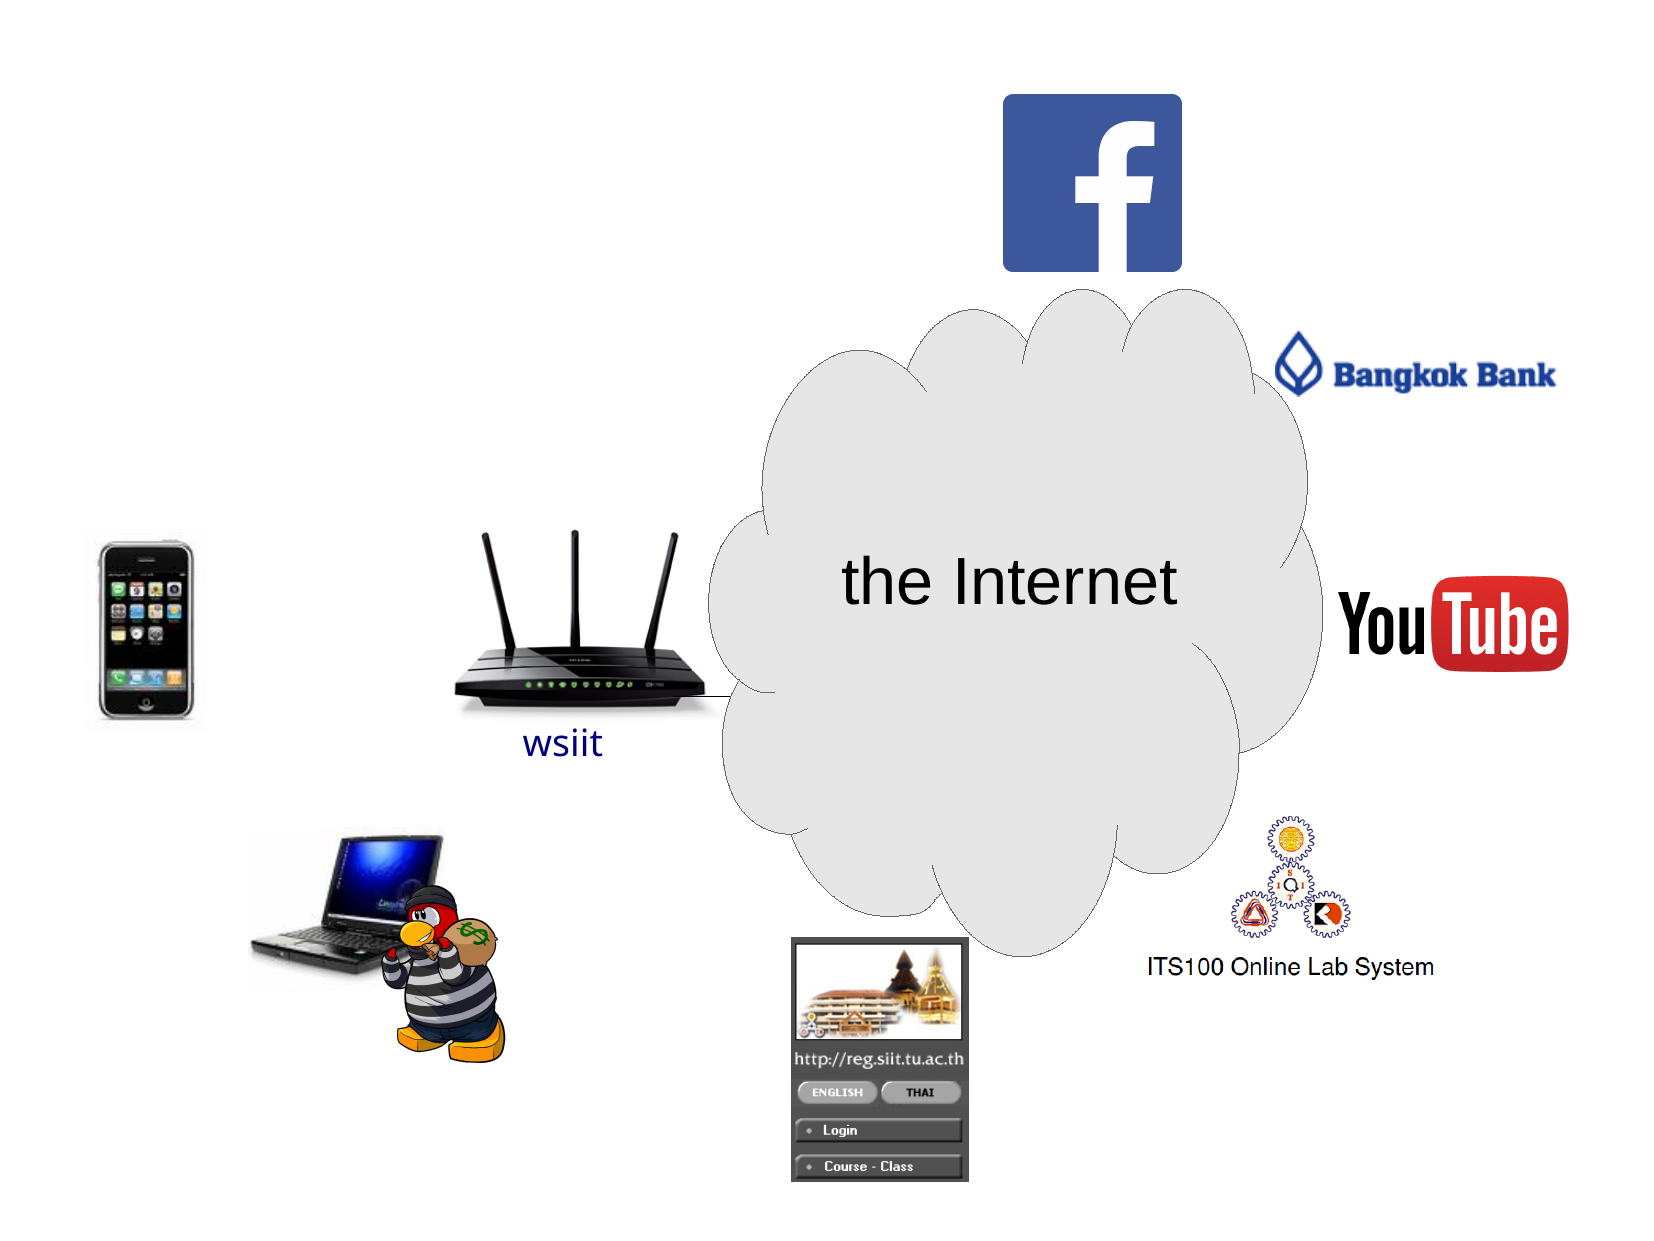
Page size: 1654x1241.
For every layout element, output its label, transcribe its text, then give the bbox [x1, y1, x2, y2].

picture [1139, 808, 1436, 981]
picture [1275, 513, 1630, 734]
picture [434, 510, 721, 733]
text_box the Internet [826, 536, 1195, 627]
picture [1275, 330, 1557, 397]
picture [1003, 94, 1182, 272]
picture [791, 937, 969, 1182]
picture [82, 529, 207, 733]
picture [248, 826, 532, 1063]
text_box wsiit [507, 708, 638, 777]
text_box [708, 289, 1308, 957]
